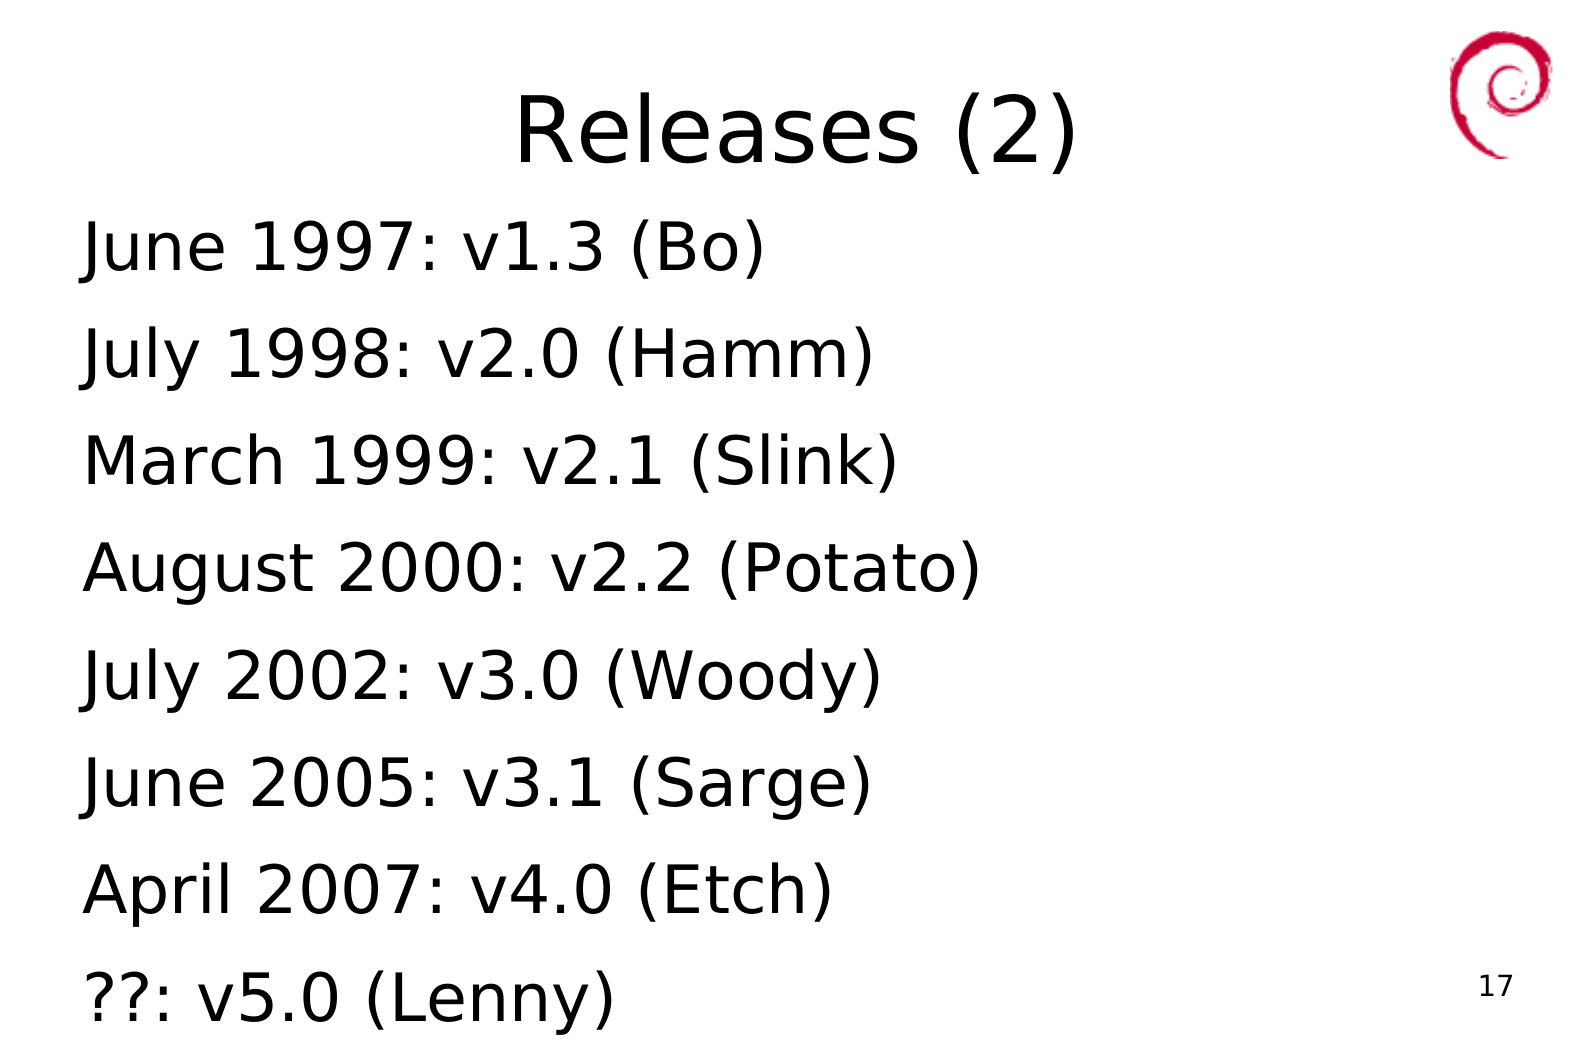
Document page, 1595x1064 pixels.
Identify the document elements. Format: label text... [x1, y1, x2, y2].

picture [1450, 31, 1555, 159]
title Releases (2) [79, 49, 1515, 213]
list June 1997: v1.3 (Bo) July 1998: v2.0 (Hamm) March 1999: v2.1 (Slink) August 2000: v2.2 (Potato) July 2002: v3.0 (Woody) June 2005: v3.1 (Sarge) April 2007: v4.0 (Etch) ??: v5.0 (Lenny) [64, 207, 1500, 1037]
